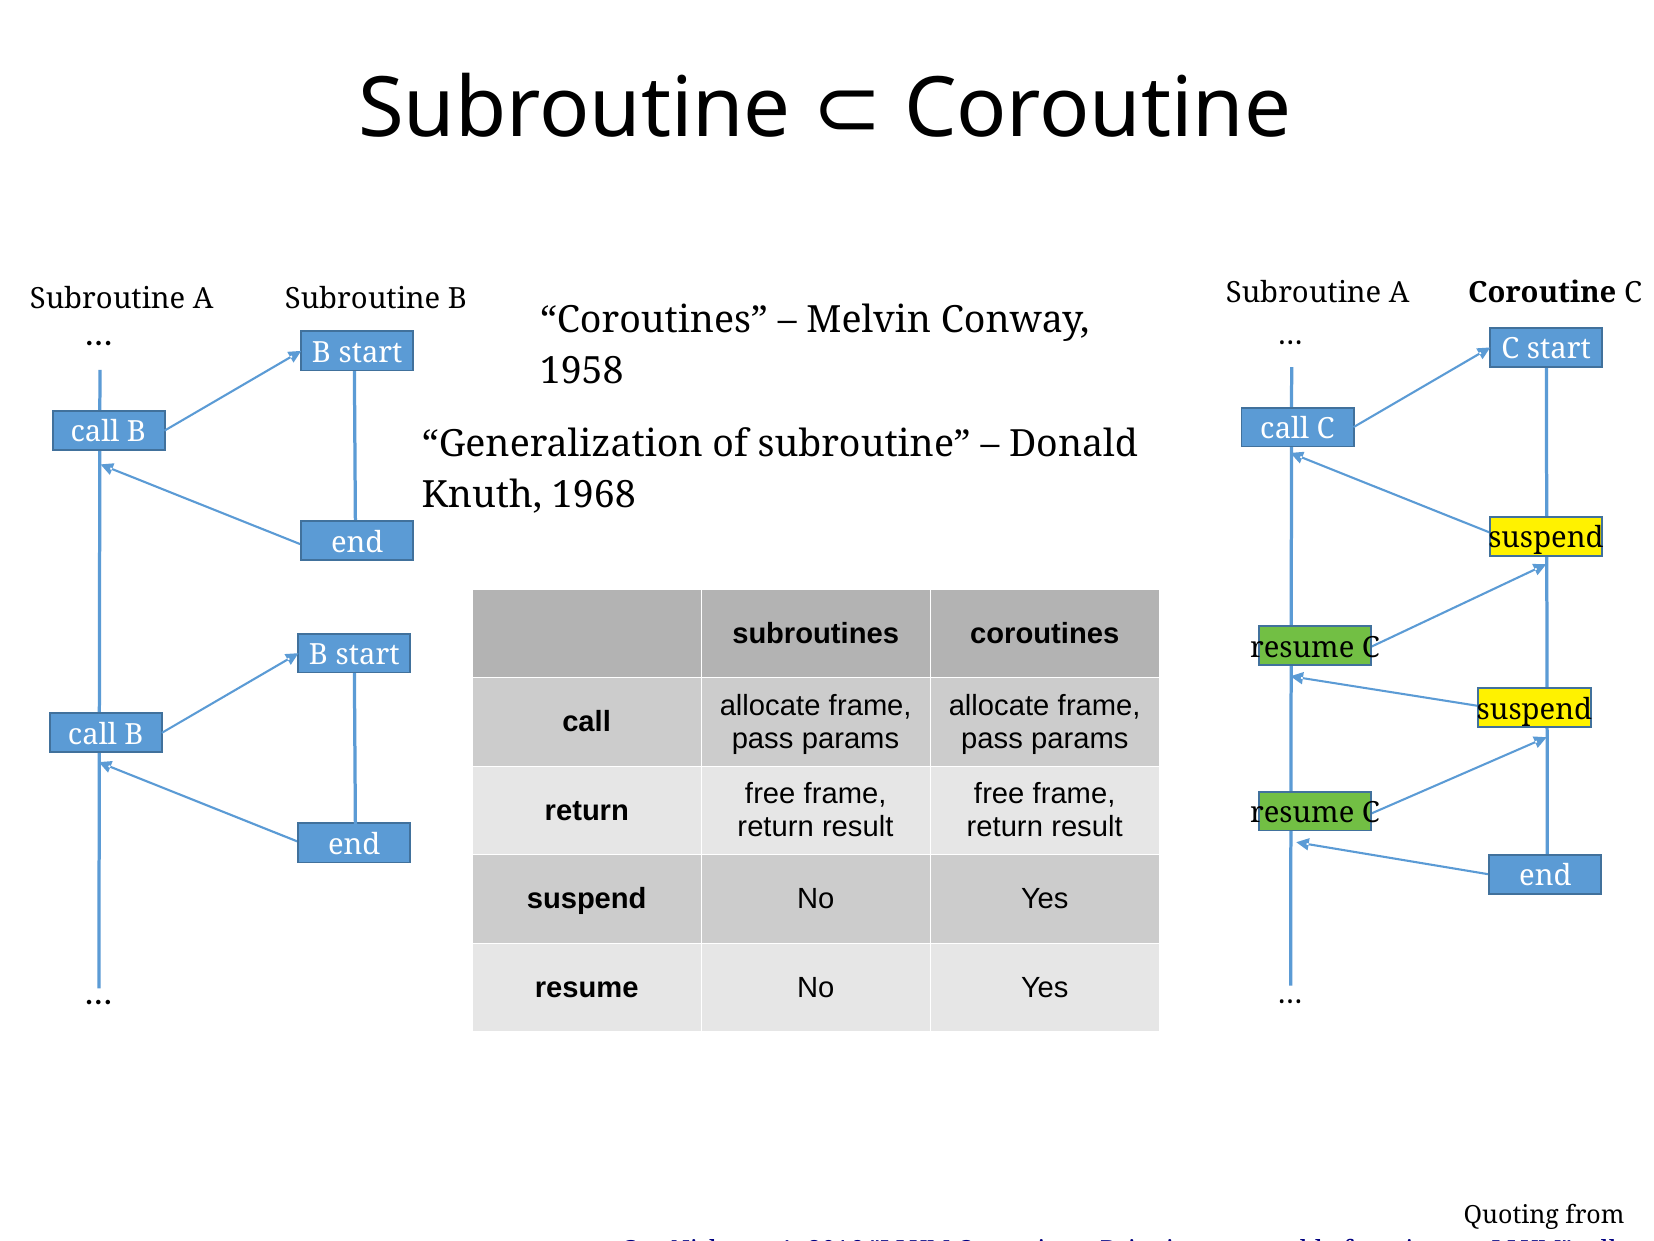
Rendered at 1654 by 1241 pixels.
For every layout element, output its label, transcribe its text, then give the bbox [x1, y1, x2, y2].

text_box [161, 653, 299, 734]
text_box … [85, 316, 124, 361]
table_cell allocate frame, pass params [931, 678, 1159, 766]
text_box C start [1490, 328, 1602, 367]
text_box … [1277, 313, 1316, 352]
text_box Subroutine ⊂ Coroutine [30, 39, 1621, 211]
text_box Coroutine C [1468, 262, 1621, 321]
table_cell No [702, 855, 930, 943]
table_header [473, 590, 701, 677]
table_cell return [473, 767, 701, 854]
text_box call C [1242, 408, 1354, 447]
text_box … [1277, 973, 1316, 1011]
text_box “Coroutines” – Melvin Conway, 1958 [525, 285, 1111, 338]
text_box Subroutine A [29, 276, 183, 315]
text_box [163, 350, 302, 432]
text_box [98, 761, 298, 843]
text_box … [85, 976, 124, 1020]
table_header subroutines [702, 590, 930, 677]
table_header coroutines [931, 590, 1159, 677]
text_box [100, 463, 301, 546]
text_box suspend [1490, 517, 1602, 556]
text_box B start [301, 331, 413, 371]
text_box Quoting from Gor Nishanov's 2016 "LLVM Coroutines: Bringing resumable functions to LLVM" talk. [581, 1189, 1647, 1241]
text_box end [1489, 855, 1601, 894]
table_cell resume [473, 944, 701, 1031]
table_cell allocate frame, pass params [702, 678, 930, 766]
text_box end [298, 823, 410, 863]
text_box B start [298, 634, 410, 673]
text_box call B [50, 713, 162, 752]
table_cell No [702, 944, 930, 1031]
table_cell call [473, 678, 701, 766]
text_box [1353, 347, 1491, 429]
table_cell Yes [931, 855, 1159, 943]
table_cell free frame, return result [931, 767, 1159, 854]
text_box [1371, 563, 1547, 649]
text_box suspend [1478, 688, 1591, 727]
text_box [1294, 451, 1490, 534]
table_cell Yes [931, 944, 1159, 1031]
text_box resume C [1259, 626, 1371, 665]
table_cell suspend [473, 855, 701, 943]
text_box Subroutine A [1225, 272, 1379, 311]
text_box end [301, 521, 413, 560]
text_box Subroutine B [284, 276, 436, 315]
text_box call B [53, 411, 165, 450]
text_box resume C [1259, 792, 1371, 830]
text_box “Generalization of subroutine” – Donald Knuth, 1968 [406, 409, 1247, 499]
text_box [1290, 671, 1478, 707]
text_box [1296, 838, 1489, 876]
table_cell free frame, return result [702, 767, 930, 854]
text_box [1371, 736, 1547, 815]
